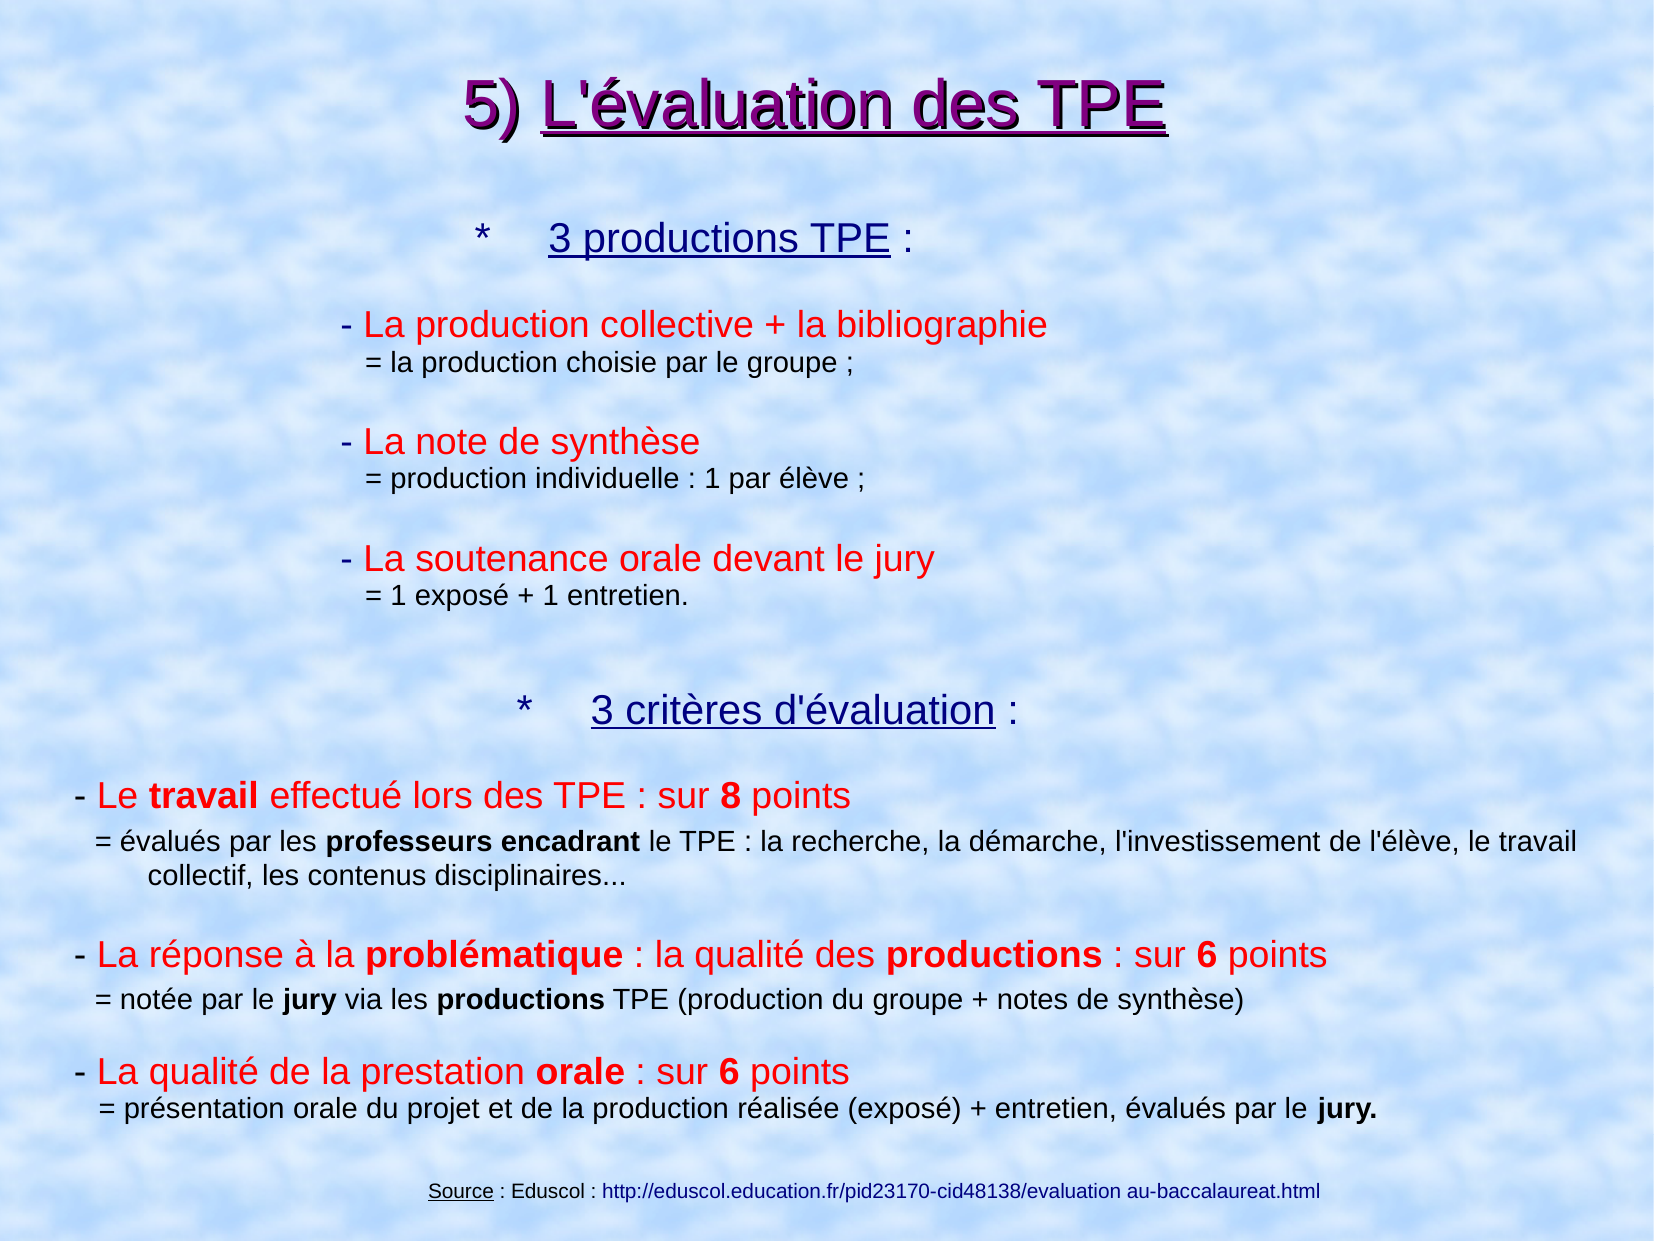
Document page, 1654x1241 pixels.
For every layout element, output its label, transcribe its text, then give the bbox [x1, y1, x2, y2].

text_box * 3 productions TPE : - La production collective + la bibliographie = la production choisie par le groupe ; - La note de synthèse = production individuelle : 1 par élève ; - La soutenance orale devant le jury = 1 exposé + 1 entretien. [325, 207, 1063, 621]
text_box * 3 critères d'évaluation : - Le travail effectué lors des TPE : sur 8 points = évalués par les professeurs encadrant le TPE : la recherche, la démarche, l'investissement de l'élève, le travail collectif, les contenus disciplinaires... - La réponse à la problématique : la qualité des productions : sur 6 points = notée par le jury via les productions TPE (production du groupe + notes de synthèse) - La qualité de la prestation orale : sur 6 points = présentation orale du projet et de la production réalisée (exposé) + entretien, évalués par le jury. [59, 679, 1654, 1138]
text_box Source : Eduscol : http://eduscol.education.fr/pid23170-cid48138/evaluation au-baccalaureat.html [413, 1172, 1336, 1211]
text_box 5) L'évaluation des TPE [447, 59, 1182, 149]
picture [0, 0, 1654, 1241]
